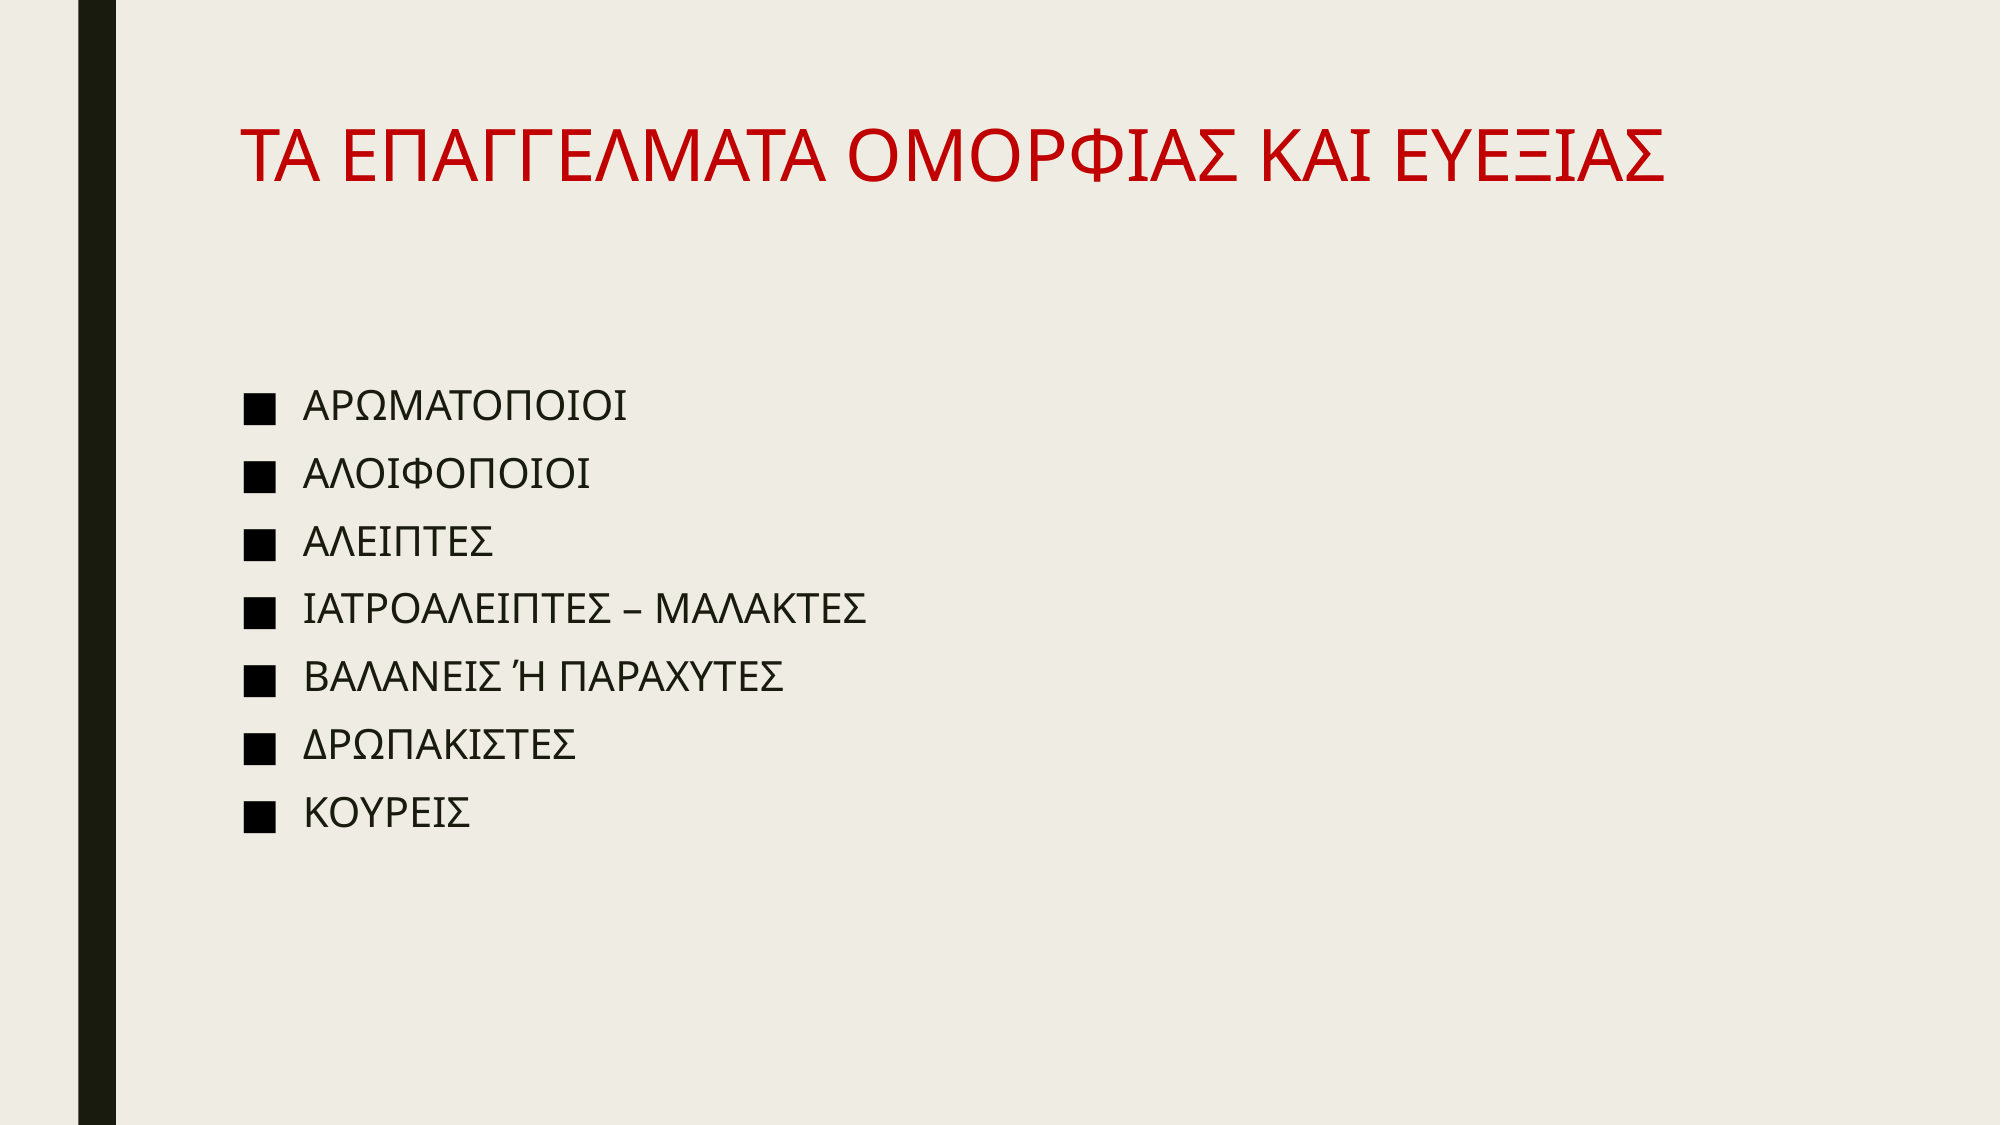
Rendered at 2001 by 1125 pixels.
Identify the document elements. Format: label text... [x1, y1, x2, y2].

title ΤΑ ΕΠΑΓΓΕΛΜΑΤΑ ΟΜΟΡΦΙΑΣ ΚΑΙ ΕΥΕΞΙΑΣ [225, 112, 1771, 264]
list ΑΡΩΜΑΤΟΠΟΙΟΙ ΑΛΟΙΦΟΠΟΙΟΙ ΑΛΕΙΠΤΕΣ ΙΑΤΡΟΑΛΕΙΠΤΕΣ – ΜΑΛΑΚΤΕΣ ΒΑΛΑΝΕΙΣ Ή ΠΑΡΑΧΥΤΕΣ ΔΡΩΠΑΚΙΣΤΕΣ ΚΟΥΡΕΙΣ [225, 375, 1801, 963]
